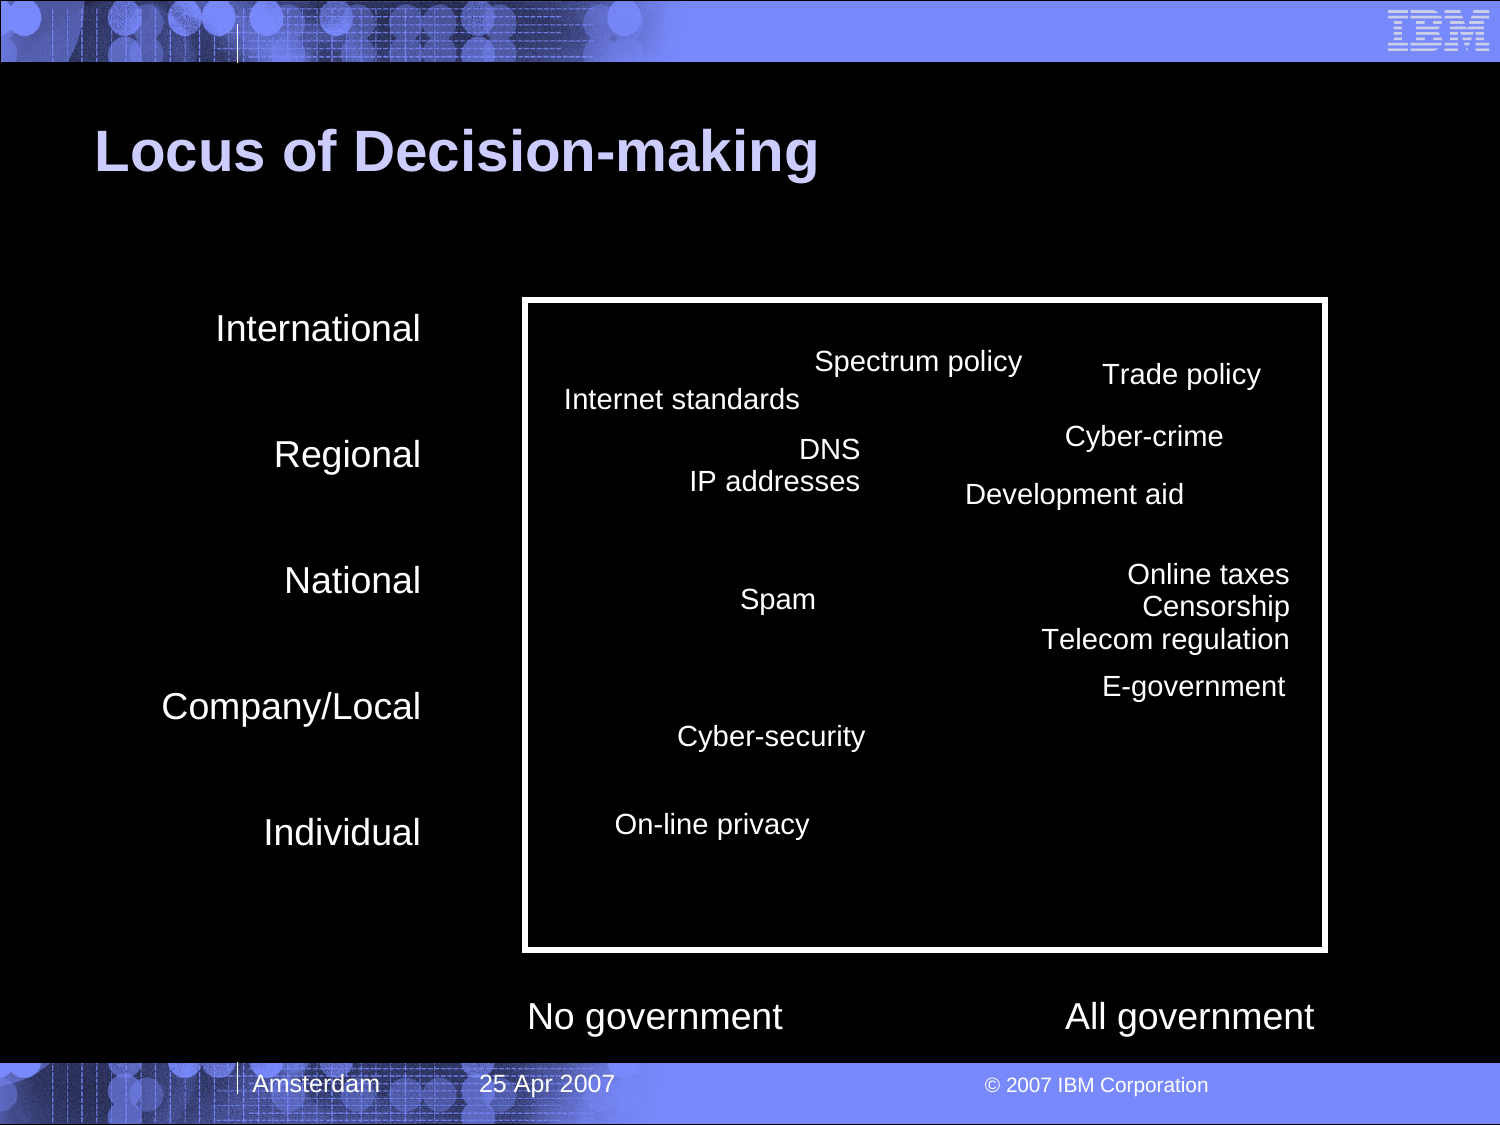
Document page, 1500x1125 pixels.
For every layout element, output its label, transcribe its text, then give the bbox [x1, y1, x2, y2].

text_box Online taxes Censorship Telecom regulation [1026, 549, 1306, 664]
text_box Cyber-security [662, 712, 881, 761]
text_box Trade policy [1087, 350, 1277, 399]
text_box E-government [1087, 662, 1301, 711]
title Locus of Decision-making [79, 116, 1433, 199]
text_box Spectrum policy [799, 337, 1038, 386]
text_box On-line privacy [599, 800, 825, 849]
text_box Spam [725, 575, 832, 624]
text_box Development aid [950, 470, 1200, 520]
picture [1, 1, 1500, 62]
text_box No government All government [512, 987, 1331, 1087]
text_box International Regional National Company/Local Individual [146, 299, 436, 862]
text_box Cyber-crime [1049, 412, 1239, 461]
text_box DNS IP addresses [674, 424, 876, 506]
text_box Internet standards [549, 375, 816, 424]
picture [0, 1063, 1500, 1124]
